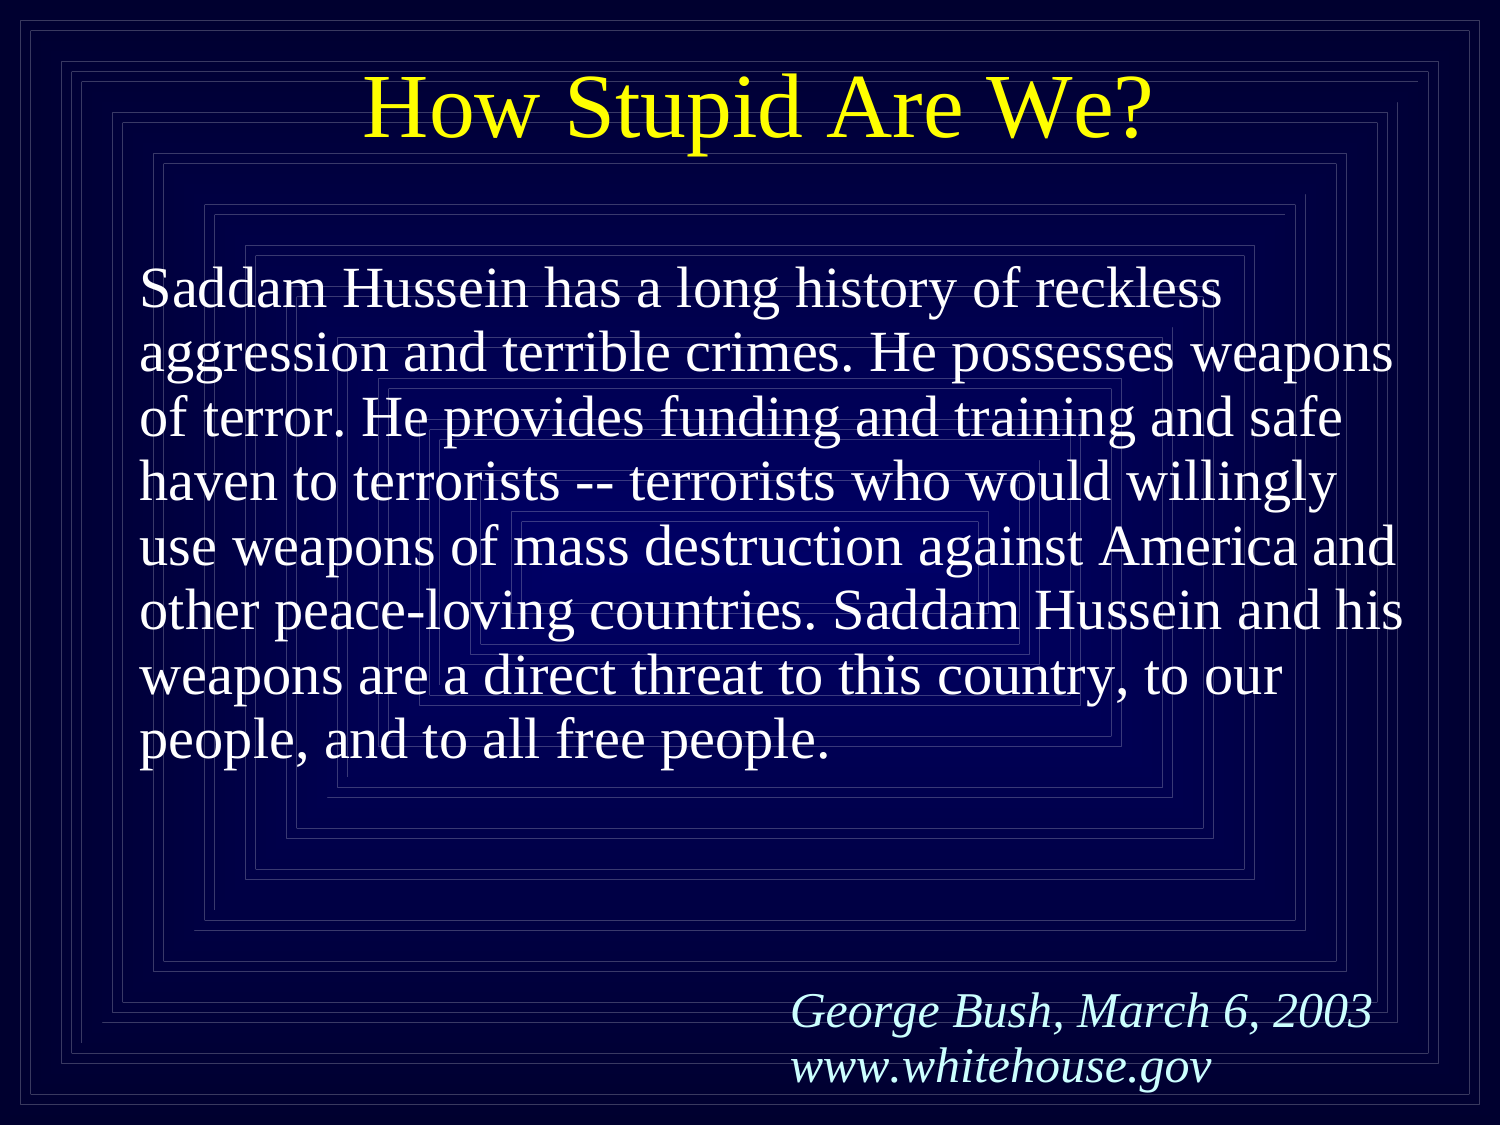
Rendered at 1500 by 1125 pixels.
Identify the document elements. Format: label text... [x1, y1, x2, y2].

text_box George Bush, March 6, 2003 www.whitehouse.gov [774, 974, 1500, 1101]
text_box How Stupid Are We? [18, 12, 1500, 200]
text_box Saddam Hussein has a long history of reckless aggression and terrible crimes. He possesses weapons of terror. He provides funding and training and safe haven to terrorists -- terrorists who would willingly use weapons of mass destruction against America and other peace-loving countries. Saddam Hussein and his weapons are a direct threat to this country, to our people, and to all free people. [124, 247, 1426, 780]
